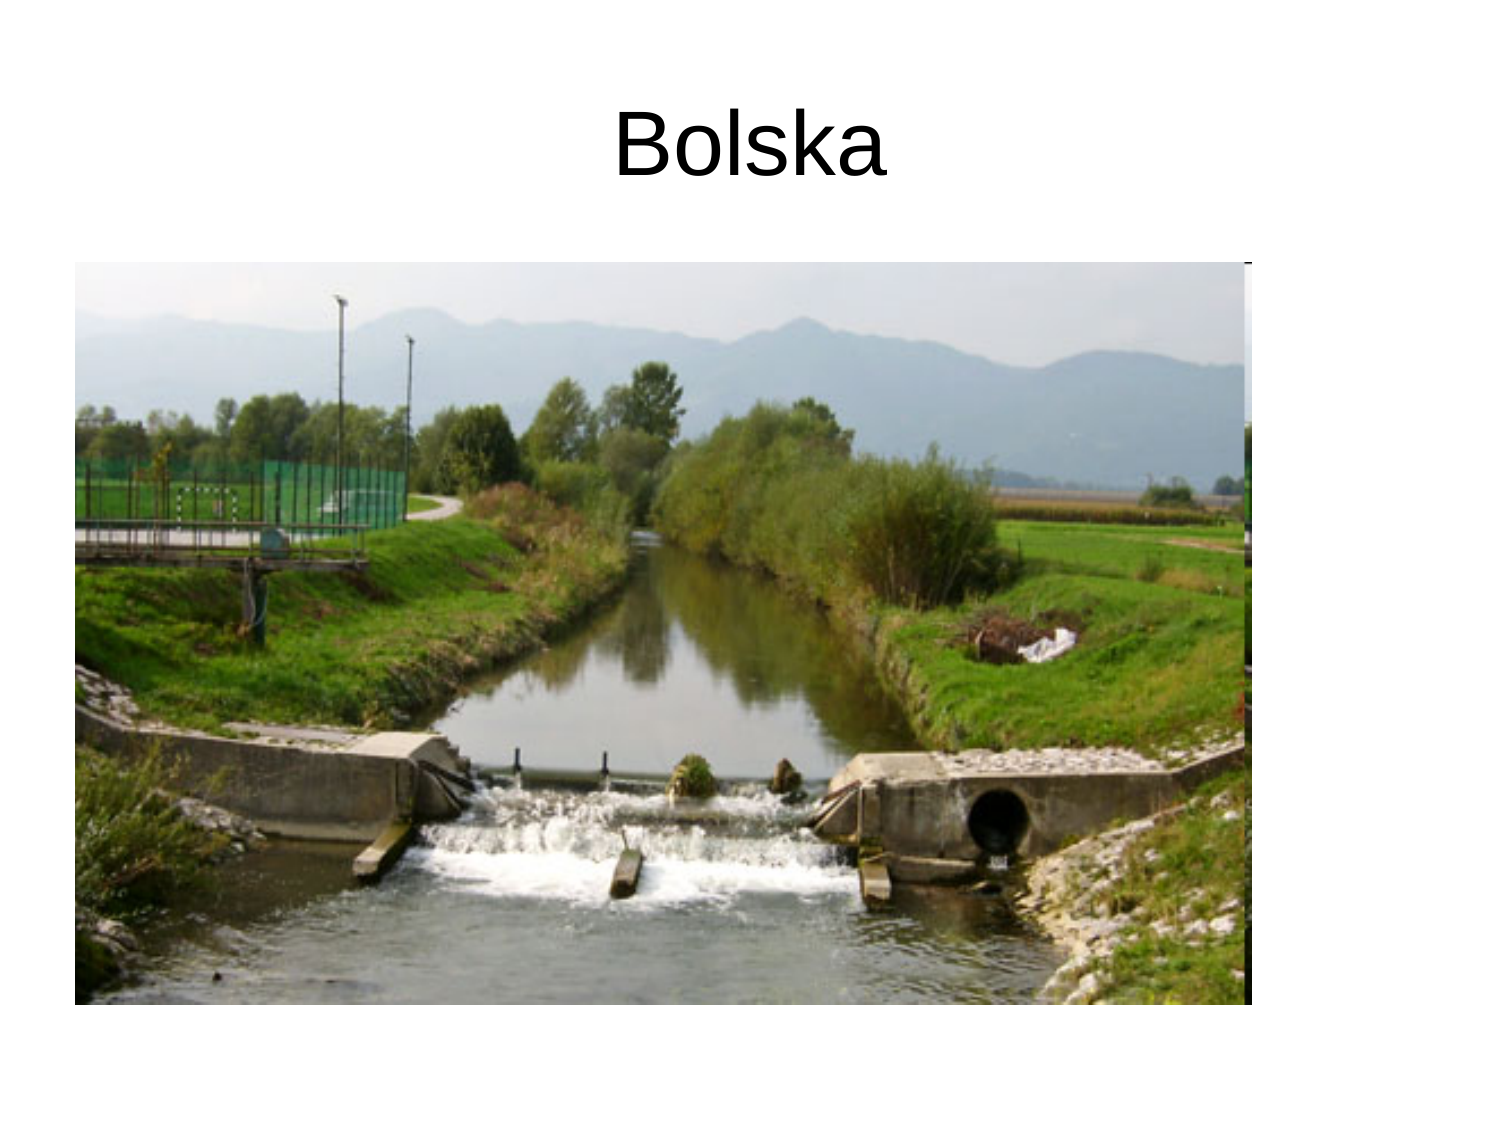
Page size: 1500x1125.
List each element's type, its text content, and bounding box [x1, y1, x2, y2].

picture [75, 262, 1252, 1005]
title Bolska [75, 45, 1426, 233]
